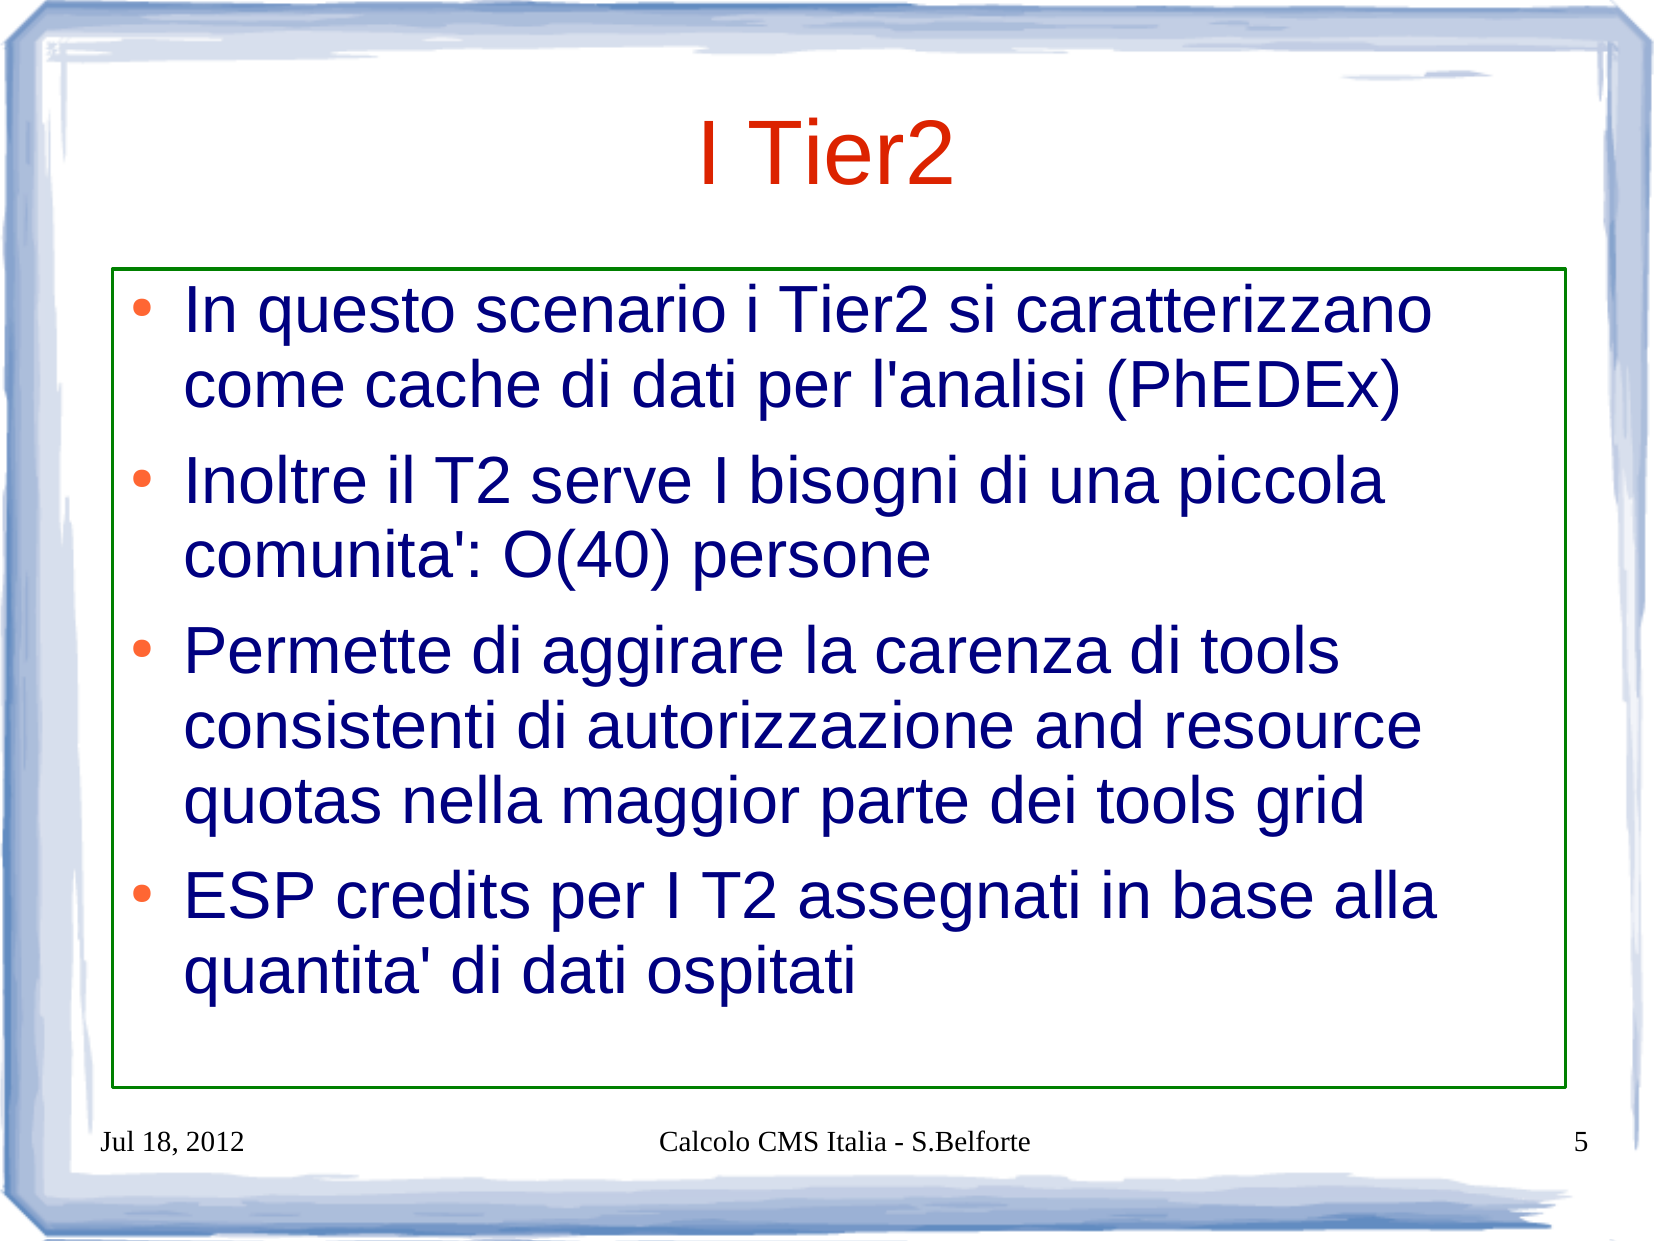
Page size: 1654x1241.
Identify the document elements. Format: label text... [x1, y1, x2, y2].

title I Tier2 [82, 49, 1571, 257]
list In questo scenario i Tier2 si caratterizzano come cache di dati per l'analisi (PhEDEx) Inoltre il T2 serve I bisogni di una piccola comunita': O(40) persone Permette di aggirare la carenza di tools consistenti di autorizzazione and resource quotas nella maggior parte dei tools grid ESP credits per I T2 assegnati in base alla quantita' di dati ospitati [112, 268, 1566, 1088]
picture [0, 0, 1654, 1241]
